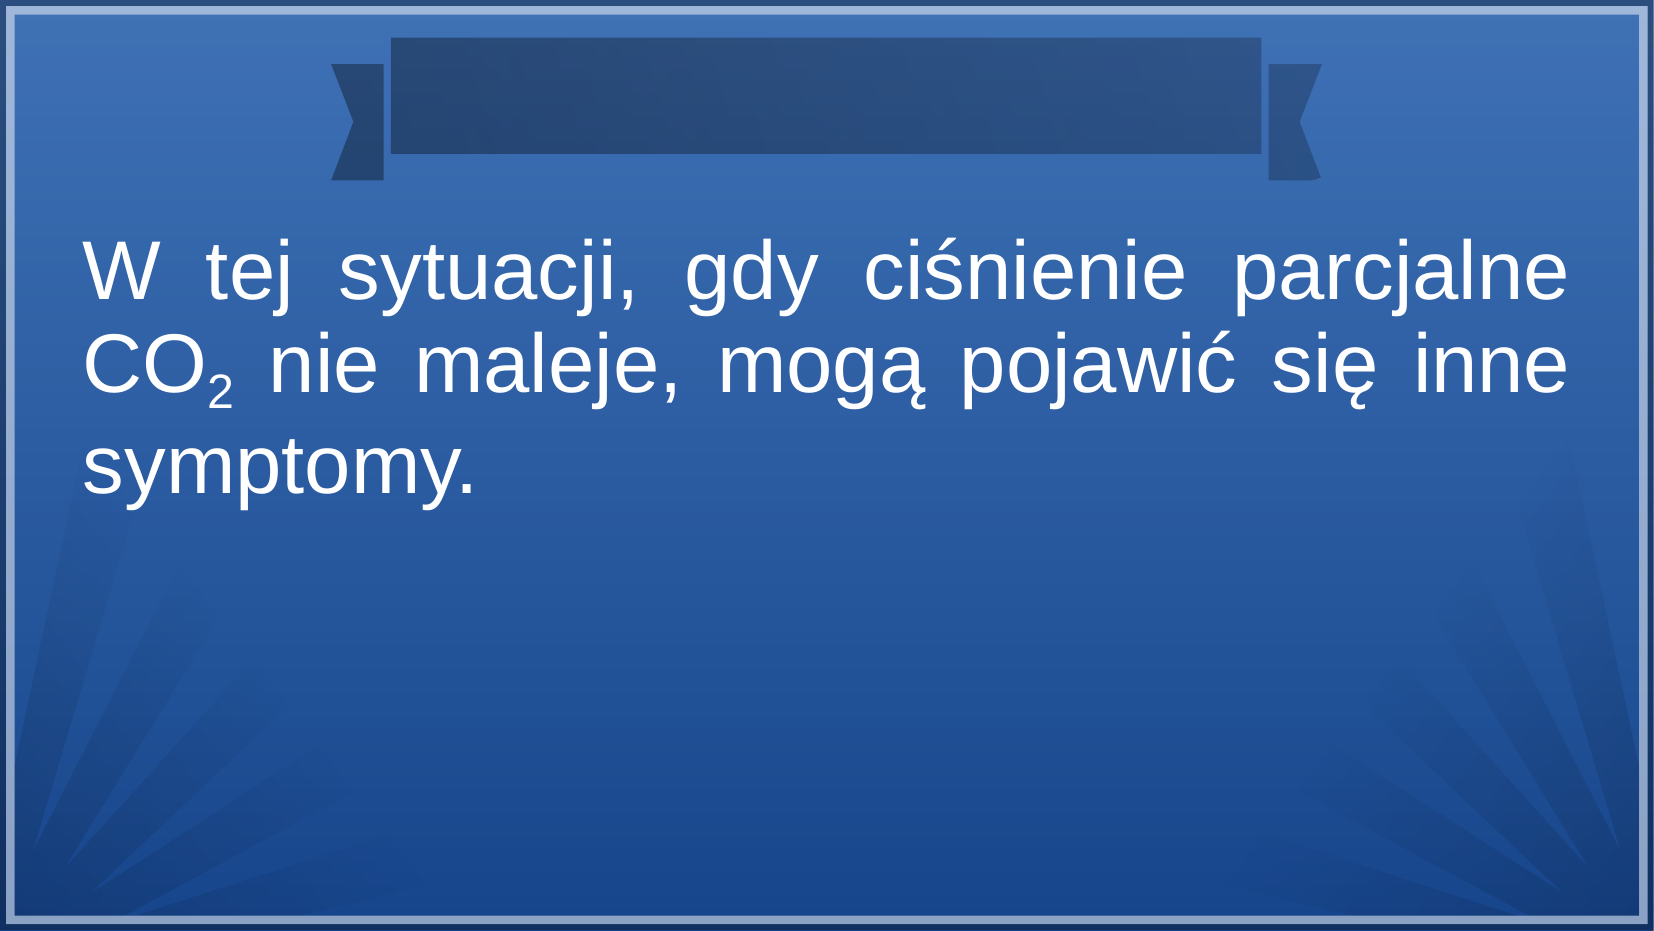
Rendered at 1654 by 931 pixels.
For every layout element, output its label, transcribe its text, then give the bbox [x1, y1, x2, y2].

list W tej sytuacji, gdy ciśnienie parcjalne CO2 nie maleje, mogą pojawić się inne symptomy. [82, 224, 1571, 848]
